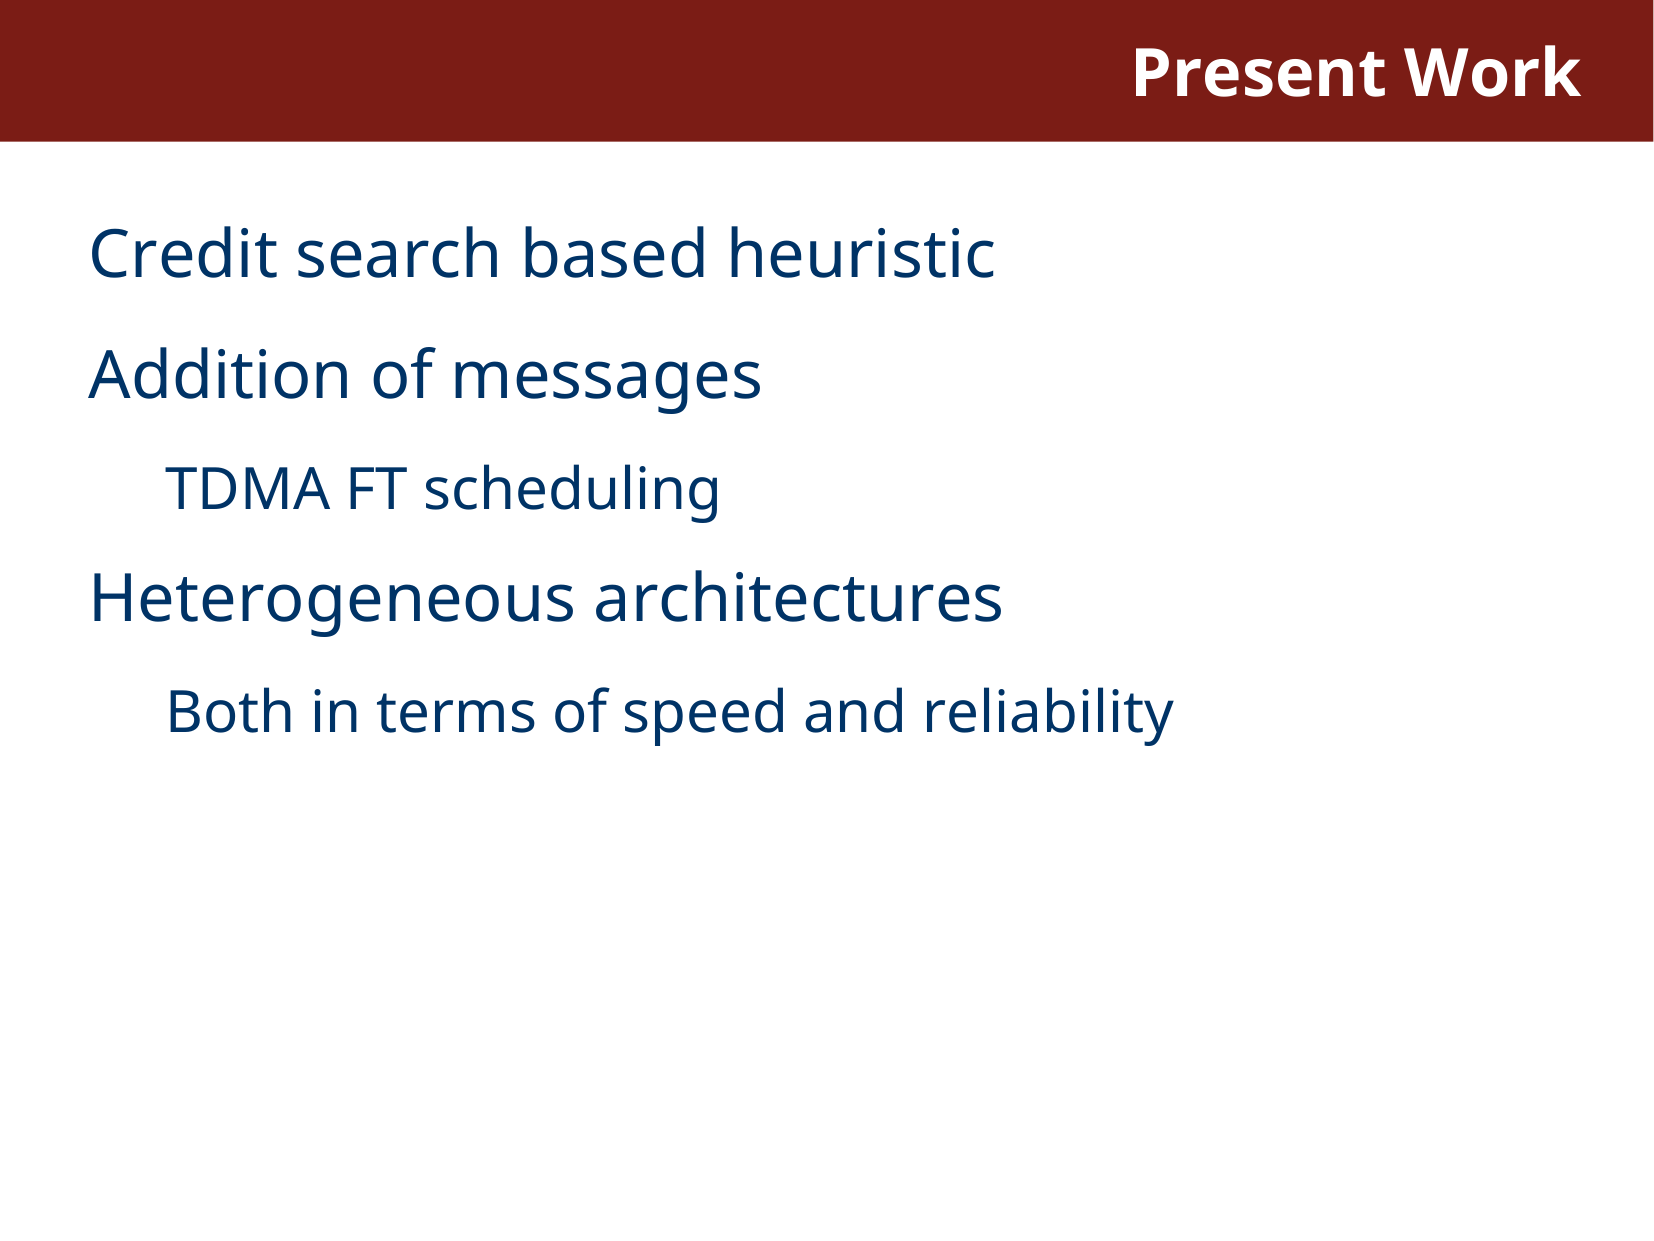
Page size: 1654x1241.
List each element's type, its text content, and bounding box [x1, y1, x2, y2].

list Credit search based heuristic Addition of messages TDMA FT scheduling Heterogeneous architectures Both in terms of speed and reliability [70, 206, 1583, 1143]
title Present Work [0, 7, 1583, 135]
